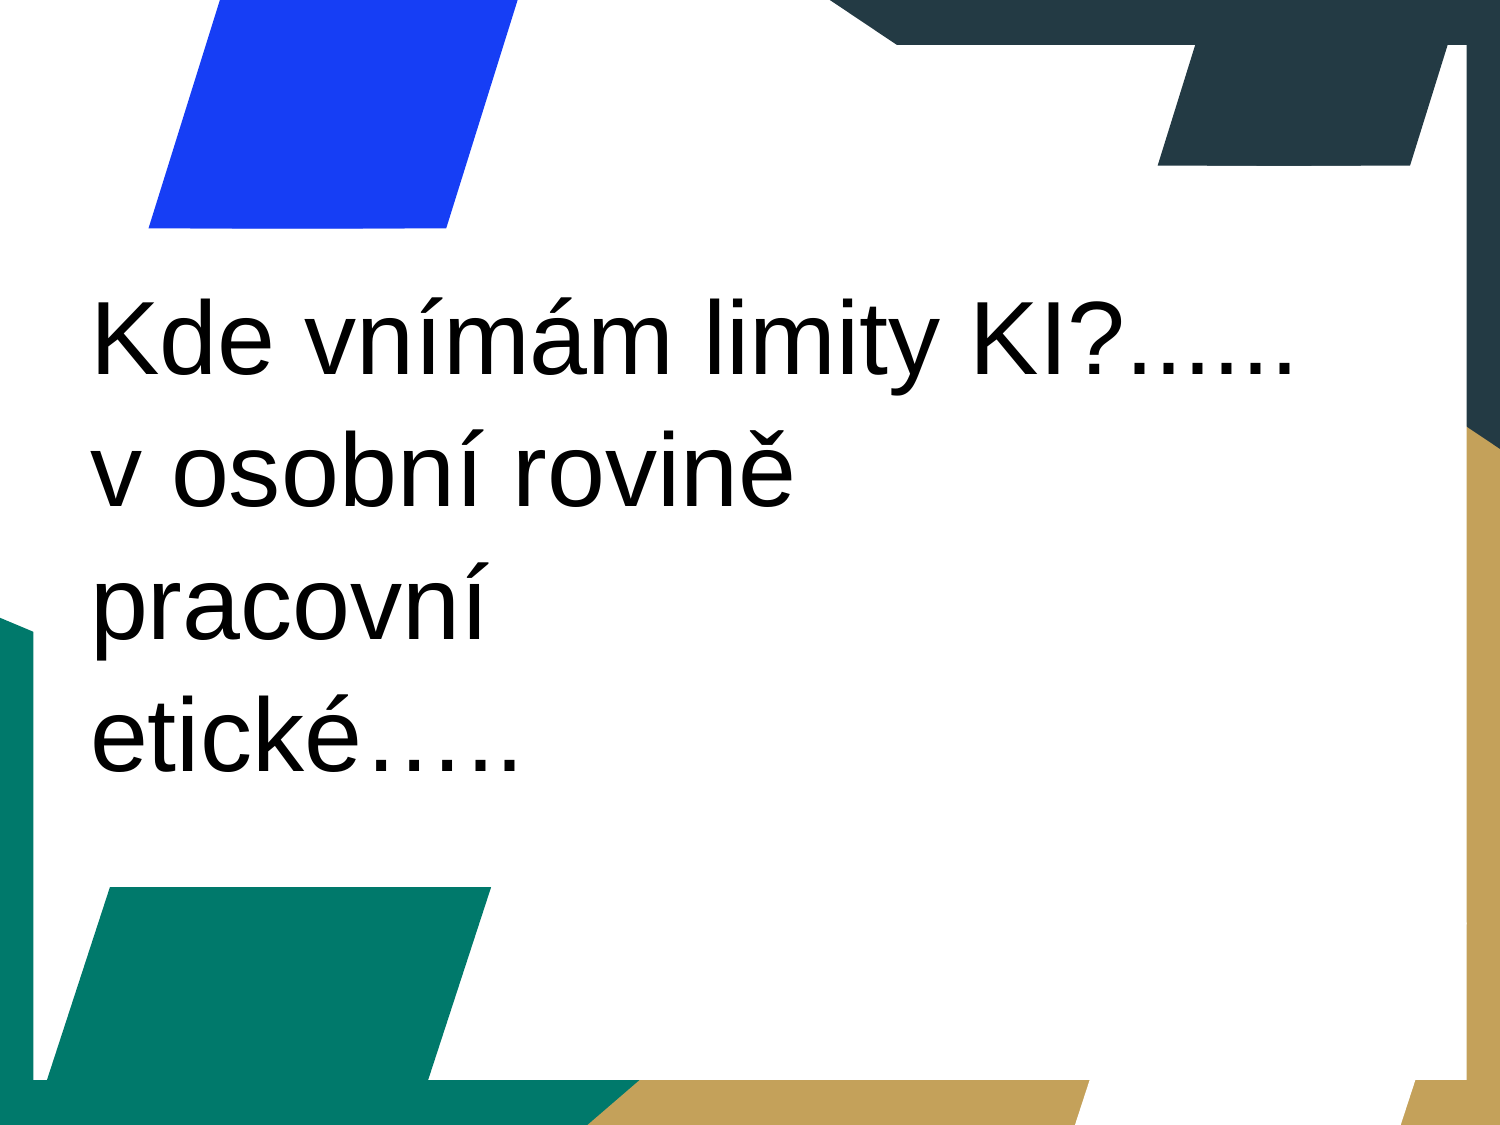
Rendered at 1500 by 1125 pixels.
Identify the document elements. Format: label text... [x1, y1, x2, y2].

list Kde vnímám limity KI?...... v osobní rovině pracovní etické….. [75, 262, 1425, 1005]
title [75, 45, 1425, 233]
